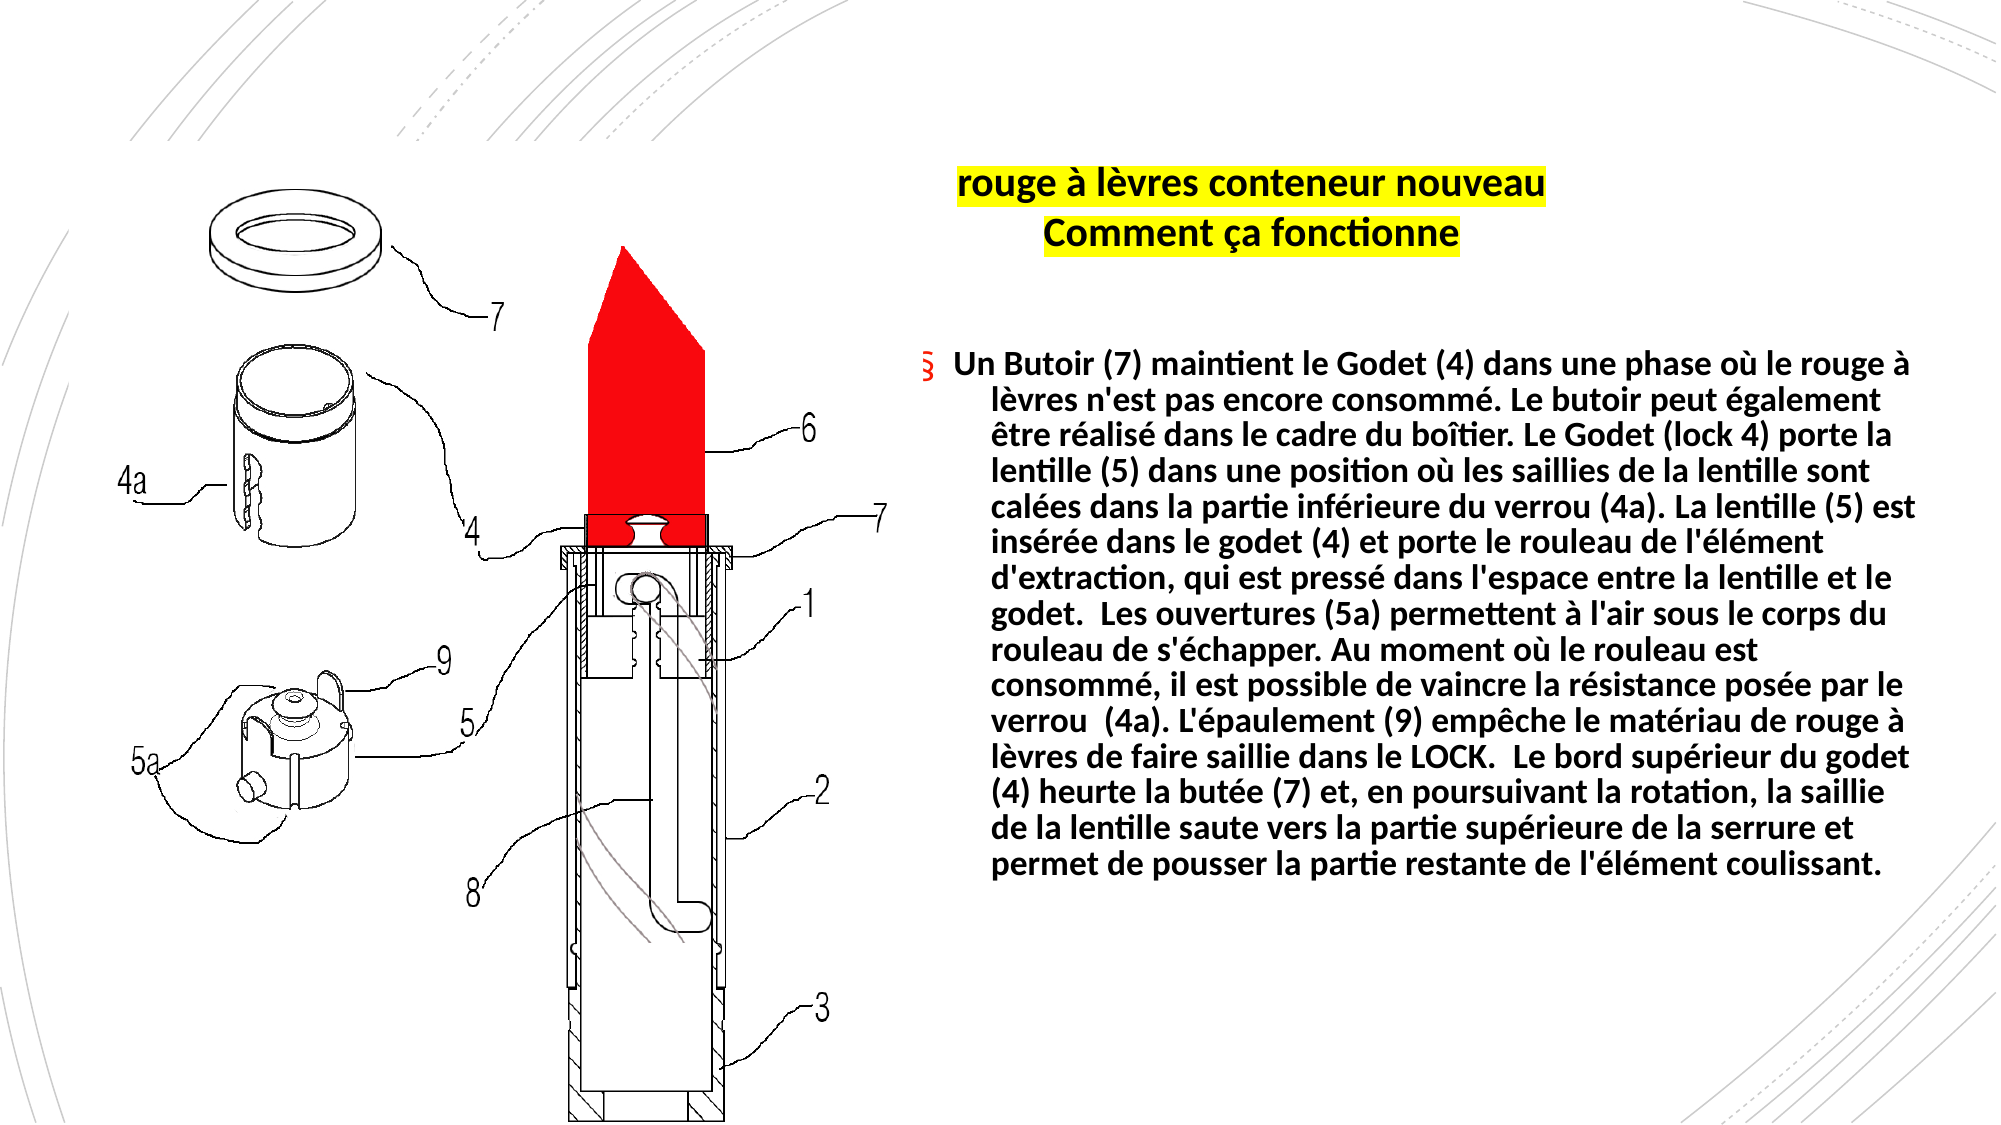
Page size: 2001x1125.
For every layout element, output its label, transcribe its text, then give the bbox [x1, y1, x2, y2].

text_box rouge à lèvres conteneur nouveau Comment ça fonctionne [924, 147, 1824, 264]
picture [68, 141, 924, 1125]
list Un Butoir (7) maintient le Godet (4) dans une phase où le rouge à lèvres n'est pas encore consommé. Le butoir peut également être réalisé dans le cadre du boîtier. Le Godet (lock 4) porte la lentille (5) dans une position où les saillies de la lentille sont calées dans la partie inférieure du verrou (4a). La lentille (5) est insérée dans le godet (4) et porte le rouleau de l'élément d'extraction, qui est pressé dans l'espace entre la lentille et le godet. Les ouvertures (5a) permettent à l'air sous le corps du rouleau de s'échapper. Au moment où le rouleau est consommé, il est possible de vaincre la résistance posée par le verrou (4a). L'épaulement (9) empêche le matériau de rouge à lèvres de faire saillie dans le LOCK. Le bord supérieur du godet (4) heurte la butée (7) et, en poursuivant la rotation, la saillie de la lentille saute vers la partie supérieure de la serrure et permet de pousser la partie restante de l'élément coulissant. [924, 162, 1932, 1071]
